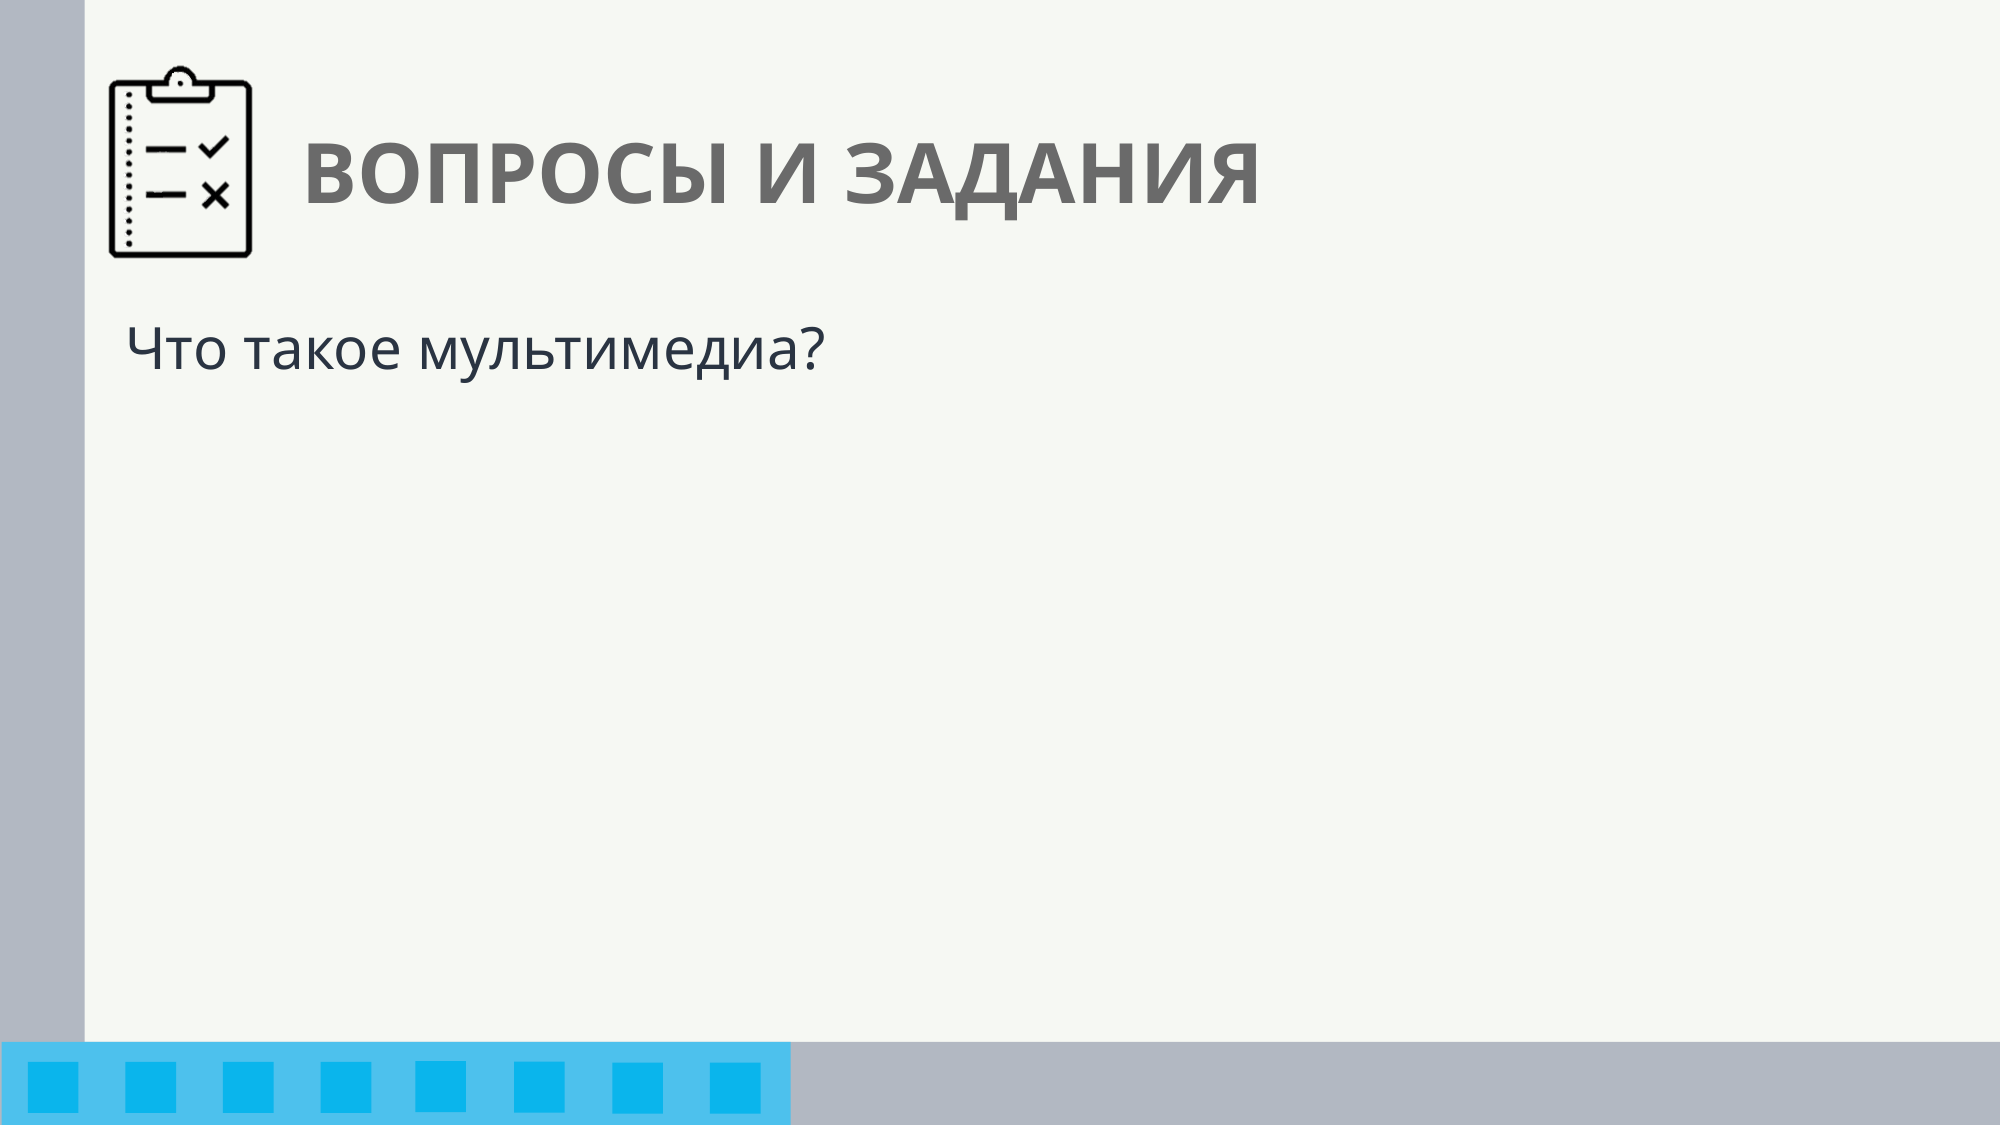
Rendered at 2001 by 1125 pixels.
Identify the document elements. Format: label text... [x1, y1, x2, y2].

picture [85, 54, 286, 286]
list Что такое мультимедиа? [110, 311, 1892, 529]
title ВОПРОСЫ И ЗАДАНИЯ [285, 67, 1892, 286]
